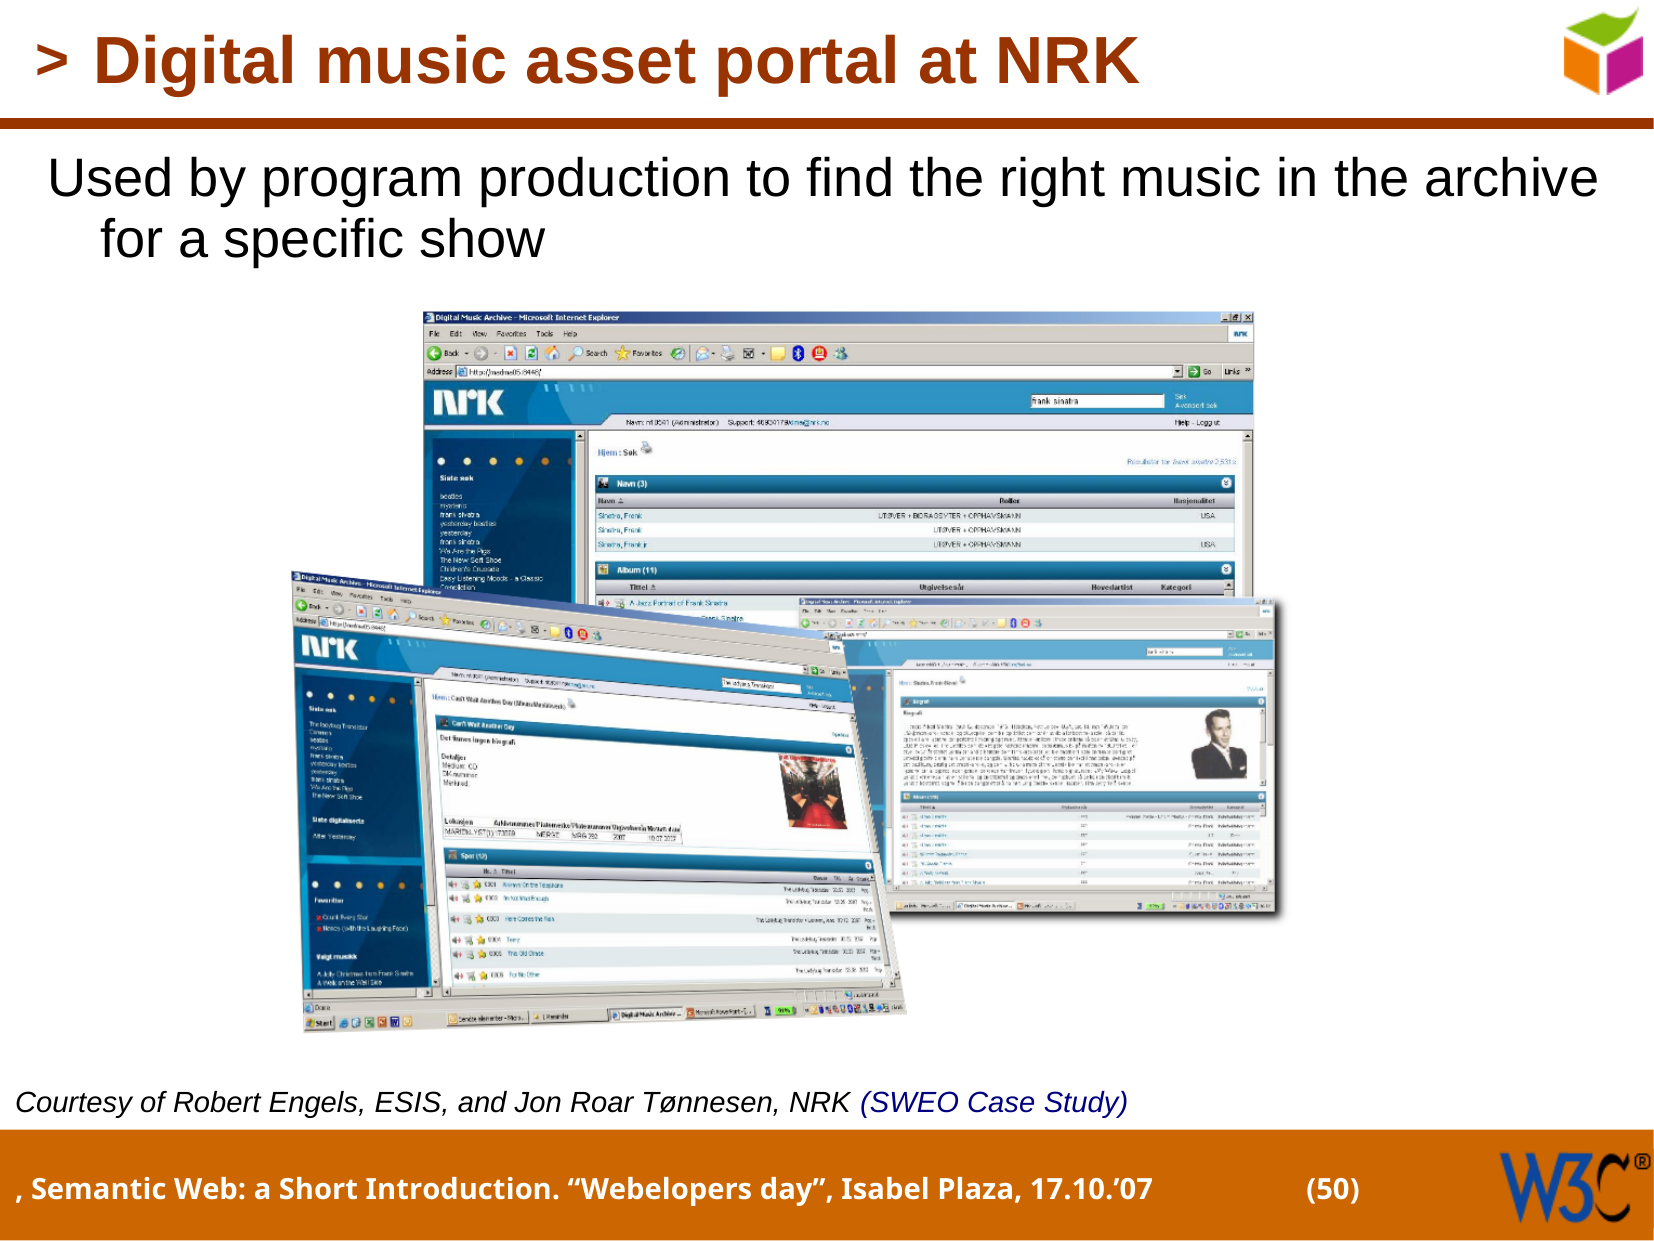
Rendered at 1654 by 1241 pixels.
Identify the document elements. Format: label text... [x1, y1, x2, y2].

text_box Courtesy of Robert Engels, ESIS, and Jon Roar Tønnesen, NRK (SWEO Case Study) [0, 1080, 1145, 1129]
picture [1564, 5, 1643, 95]
picture [237, 291, 1329, 1034]
title Digital music asset portal at NRK [93, 0, 1493, 119]
picture [1495, 1149, 1654, 1228]
list Used by program production to find the right music in the archive for a specific show [29, 147, 1624, 1119]
